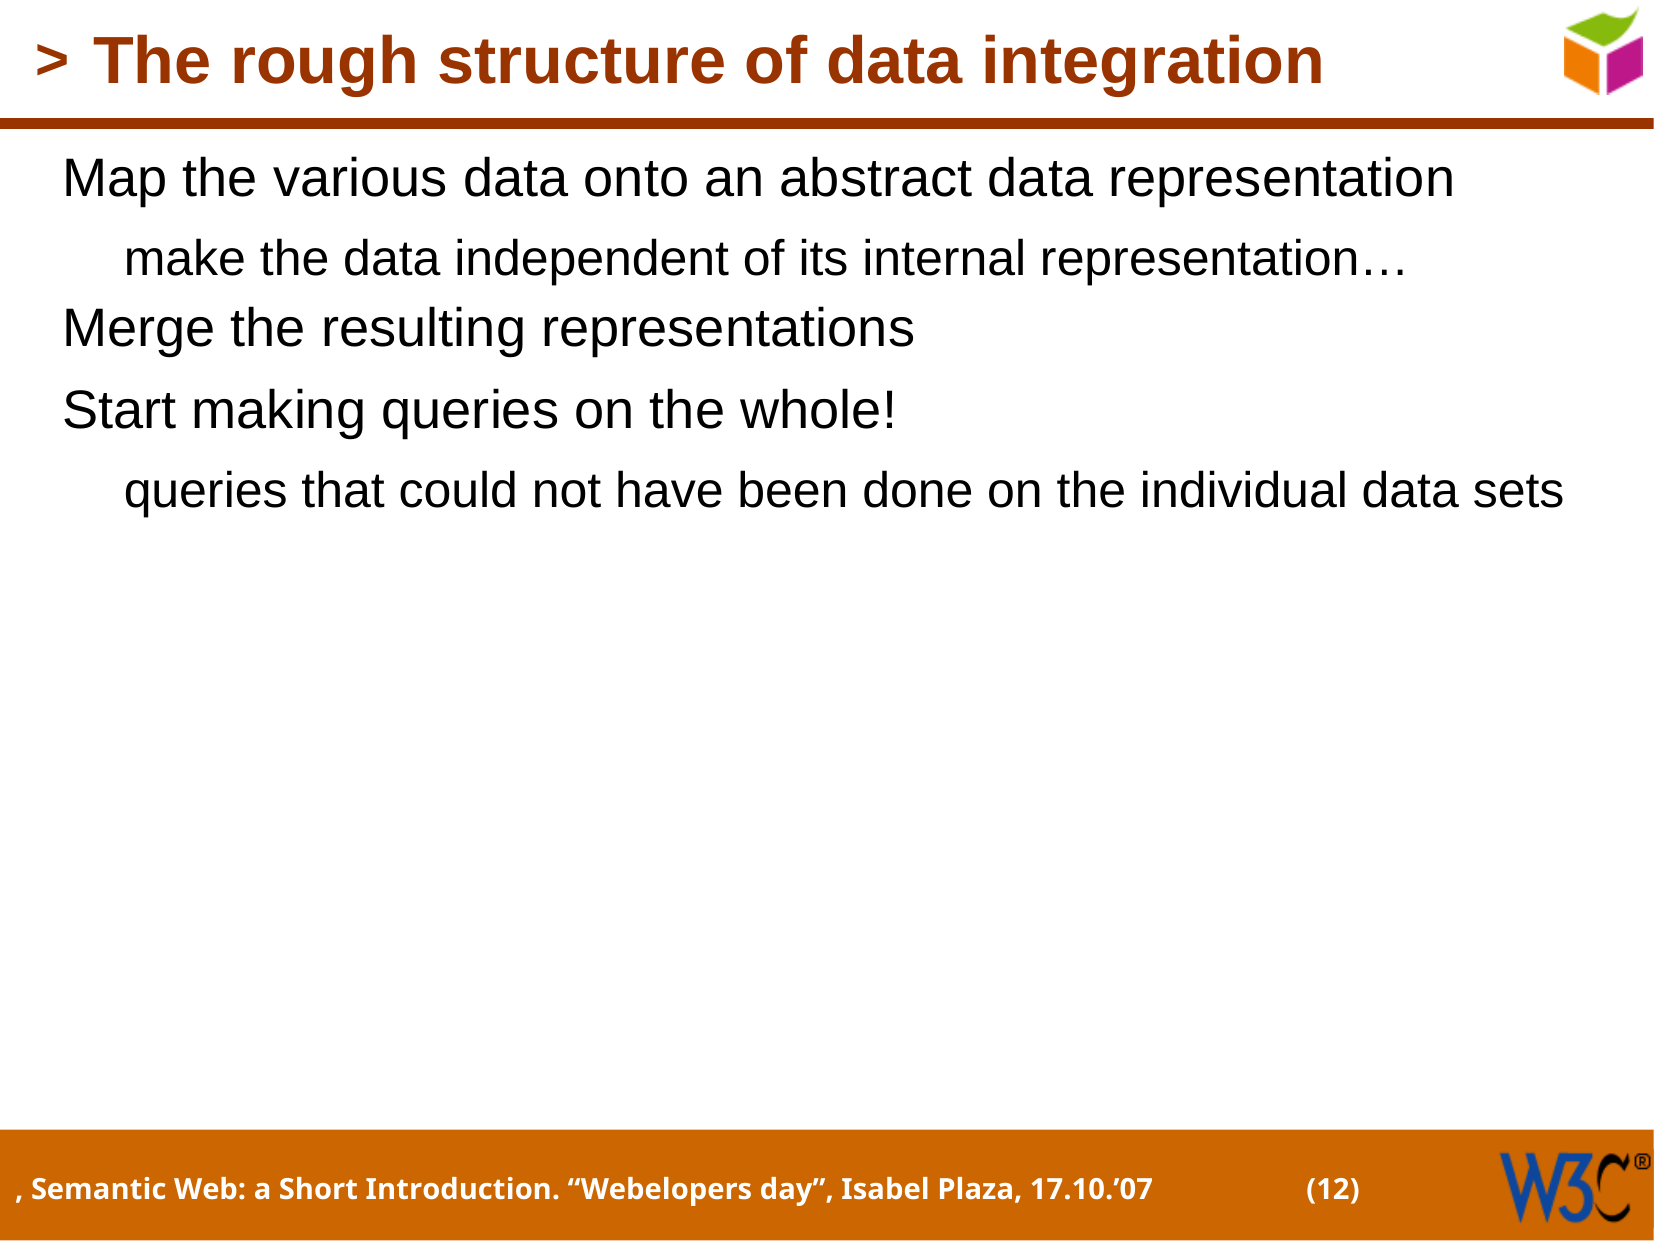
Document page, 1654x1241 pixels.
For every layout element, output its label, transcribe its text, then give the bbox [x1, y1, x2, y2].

picture [1564, 5, 1643, 95]
title The rough structure of data integration [93, 7, 1493, 111]
picture [1495, 1149, 1654, 1228]
list Map the various data onto an abstract data representation make the data independent of its internal representation… Merge the resulting representations Start making queries on the whole! queries that could not have been done on the individual data sets [29, 147, 1624, 1119]
